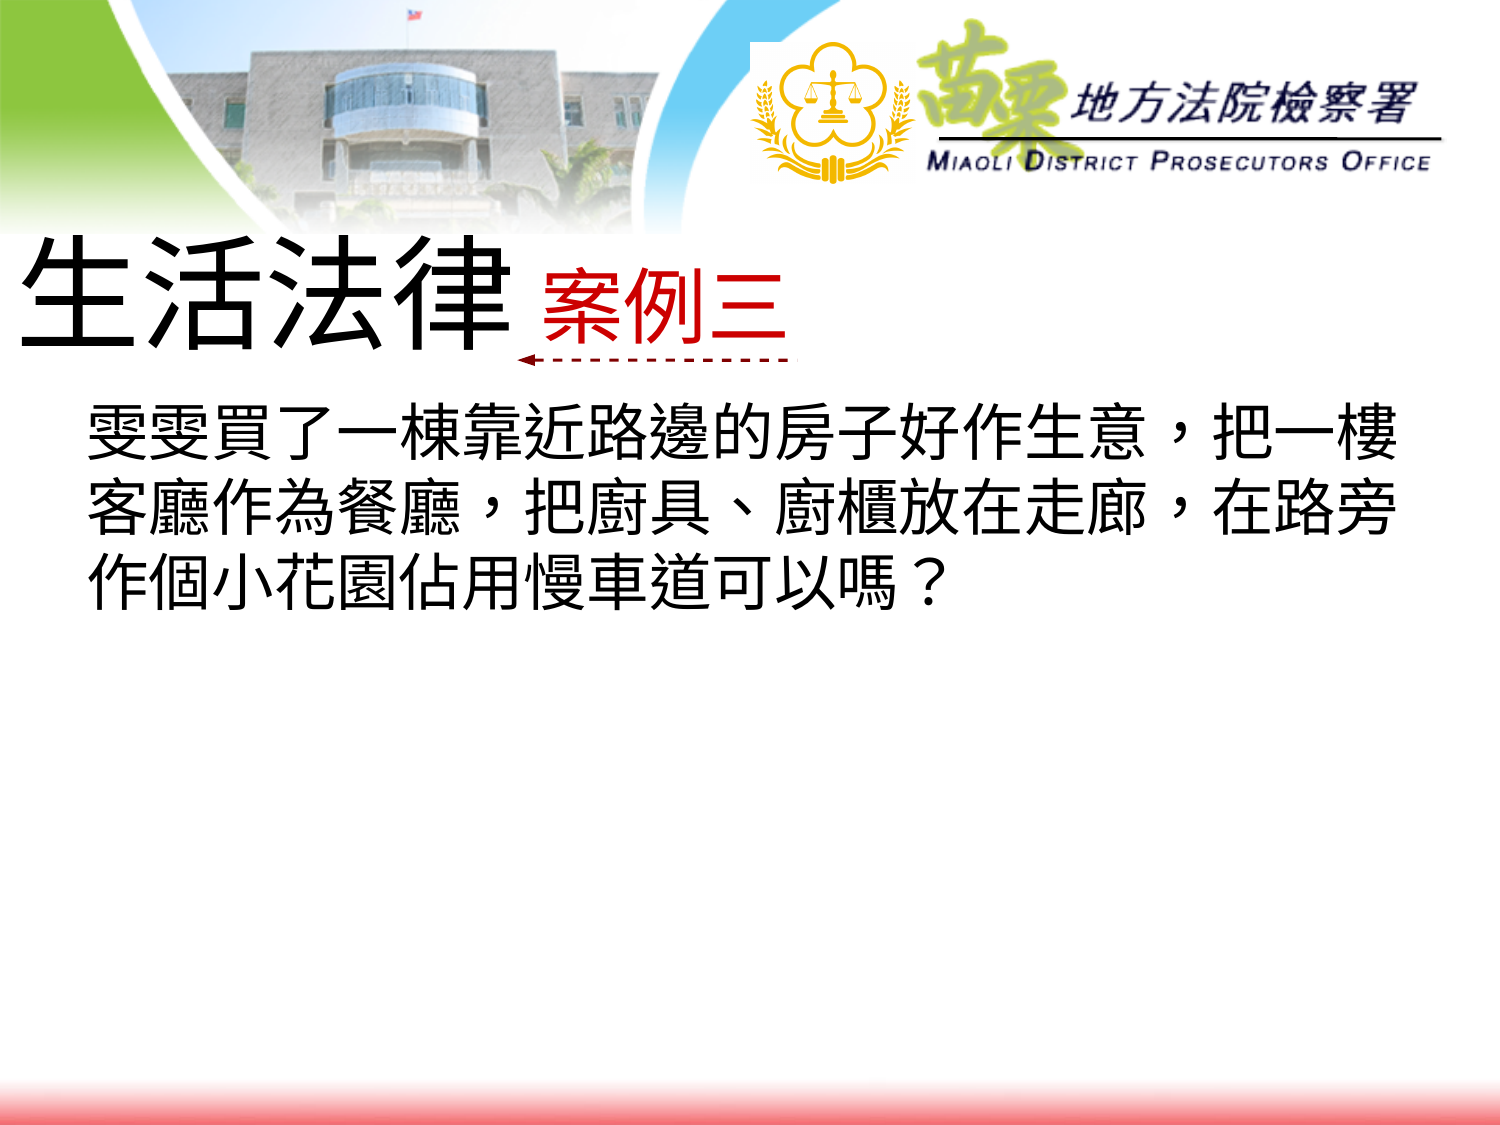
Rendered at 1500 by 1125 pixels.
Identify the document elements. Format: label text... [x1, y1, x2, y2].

text_box 雯雯買了一棟靠近路邊的房子好作生意，把一樓客廳作為餐廳，把廚具、廚櫃放在走廊，在路旁作個小花園佔用慢車道可以嗎？ [72, 386, 1428, 625]
text_box 案例三 [531, 247, 805, 362]
picture [0, 1026, 1500, 1125]
text_box 生活法律 [0, 208, 531, 374]
